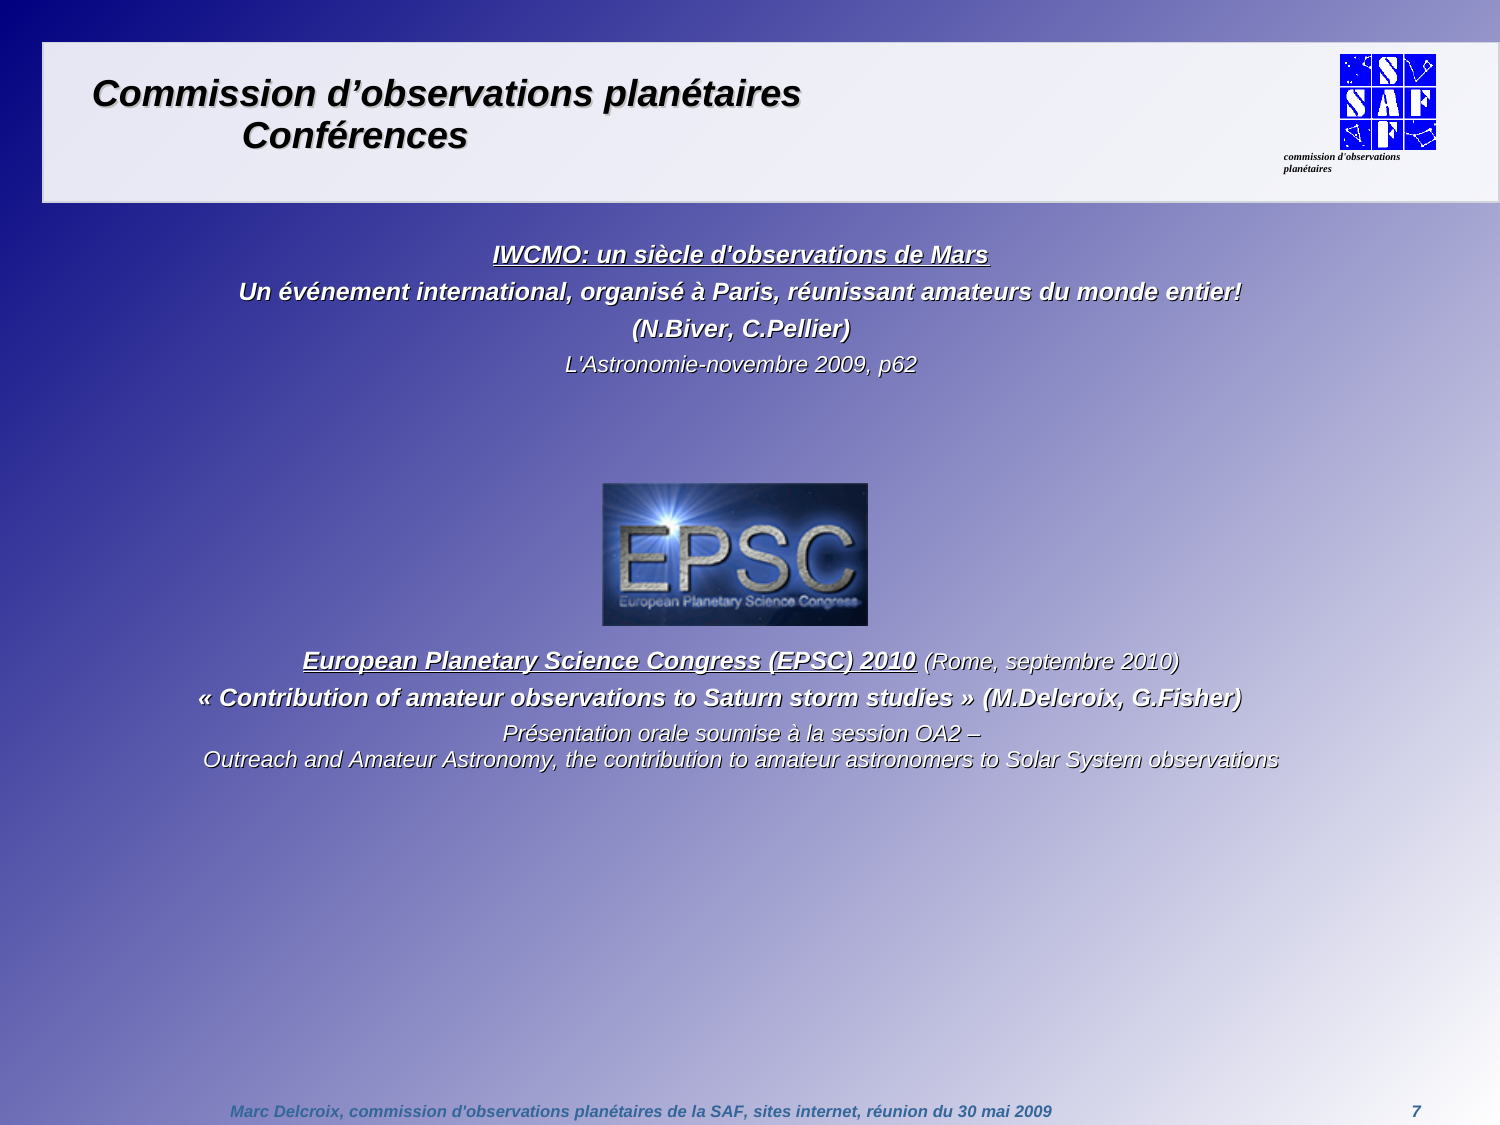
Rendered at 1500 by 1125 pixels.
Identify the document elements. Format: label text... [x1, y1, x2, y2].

picture [1340, 54, 1436, 150]
picture [602, 483, 868, 626]
text_box IWCMO: un siècle d'observations de Mars Un événement international, organisé à Paris, réunissant amateurs du monde entier! (N.Biver, C.Pellier) L'Astronomie-novembre 2009, p62 European Planetary Science Congress (EPSC) 2010 (Rome, septembre 2010) « Contribution of amateur observations to Saturn storm studies » (M.Delcroix, G.Fisher) Présentation orale soumise à la session OA2 – Outreach and Amateur Astronomy, the contribution to amateur astronomers to Solar System observations [46, 199, 1394, 1068]
text_box Commission d’observations planétaires Conférences [76, 54, 1313, 173]
